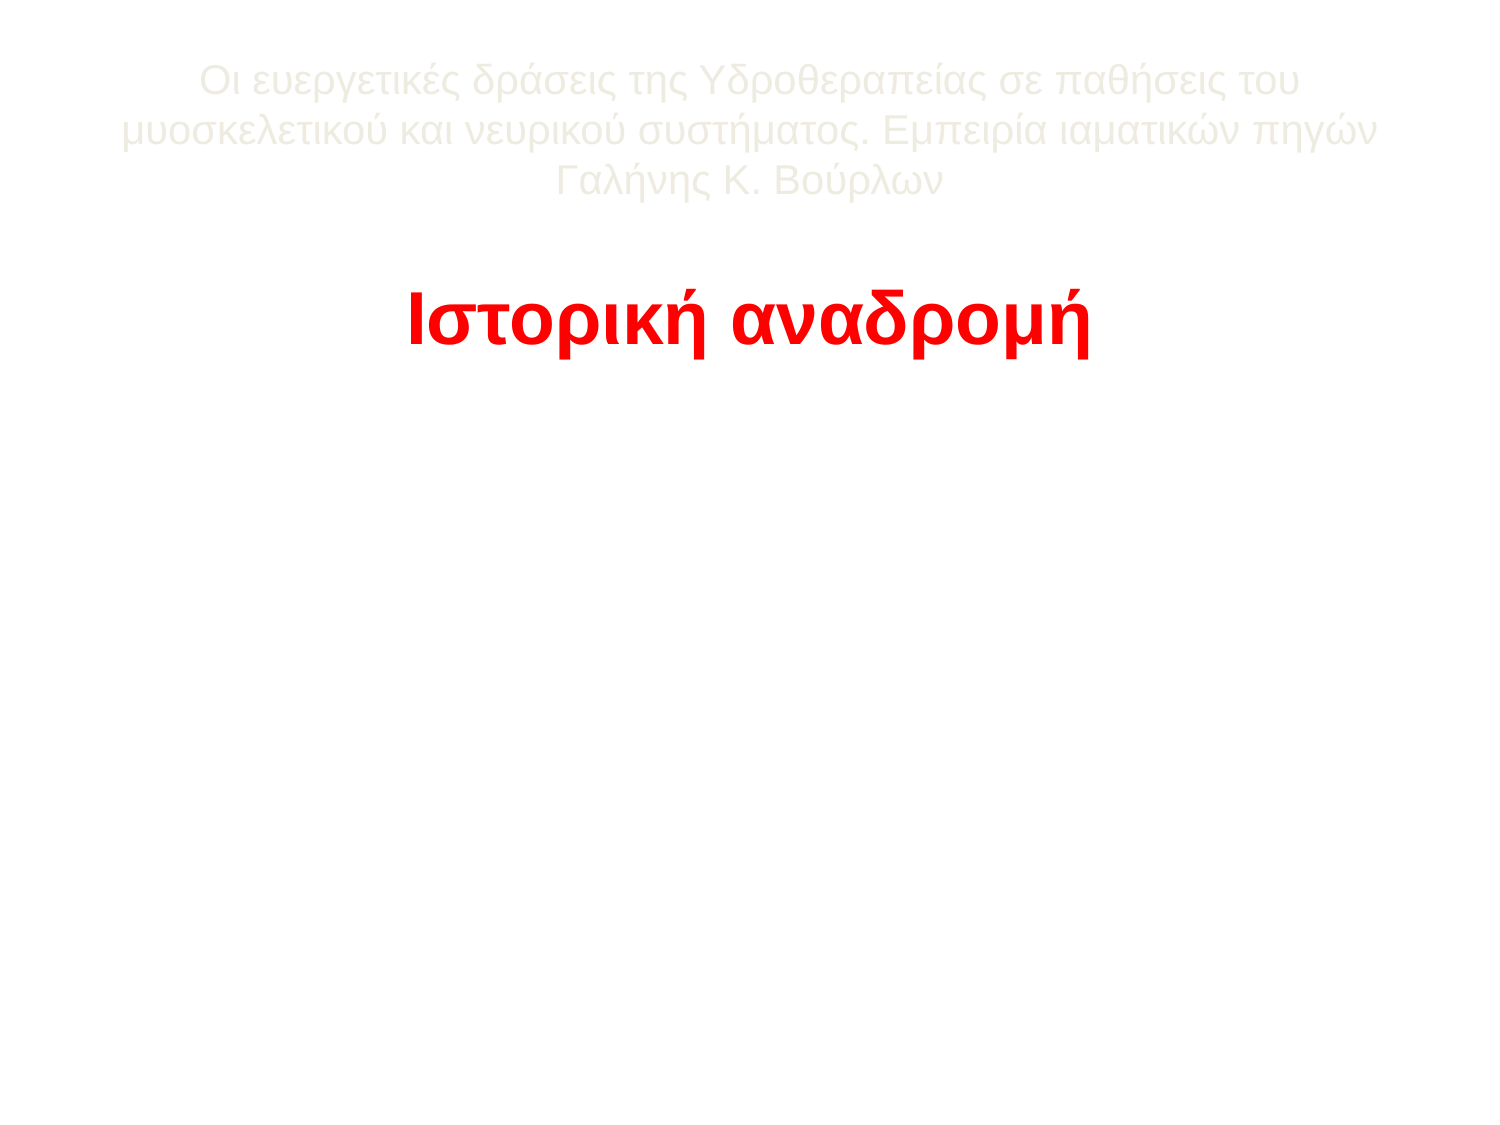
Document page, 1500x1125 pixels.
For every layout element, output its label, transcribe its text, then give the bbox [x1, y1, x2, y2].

list Ιστορική αναδρομή Οι Ρωμαίοι χρησιμοποίησαν 80 πηγές για ιαματικούς και όχι μόνο σκοπούς Ο αυτοκράτορας Αύγουστος και ο ποιητής Οράτιος θεραπεύτηκαν από υποχονδρία (ιατρός Antonios Musa) με ψυχρολουσία Ο Κέλσος (30 π.Χ.-45 μ.Χ.) εξυμνούσε το ψυχρό ύδωρ ως διαιτητικό και θεραπευτικό και συνιστούσε πρόκληση εφίδρωσης και ακολούθως χρήση ψυχρού [75, 262, 1425, 1005]
title Οι ευεργετικές δράσεις της Υδροθεραπείας σε παθήσεις του μυοσκελετικού και νευρικού συστήματος. Εμπειρία ιαματικών πηγών Γαλήνης Κ. Βούρλων [75, 45, 1425, 233]
